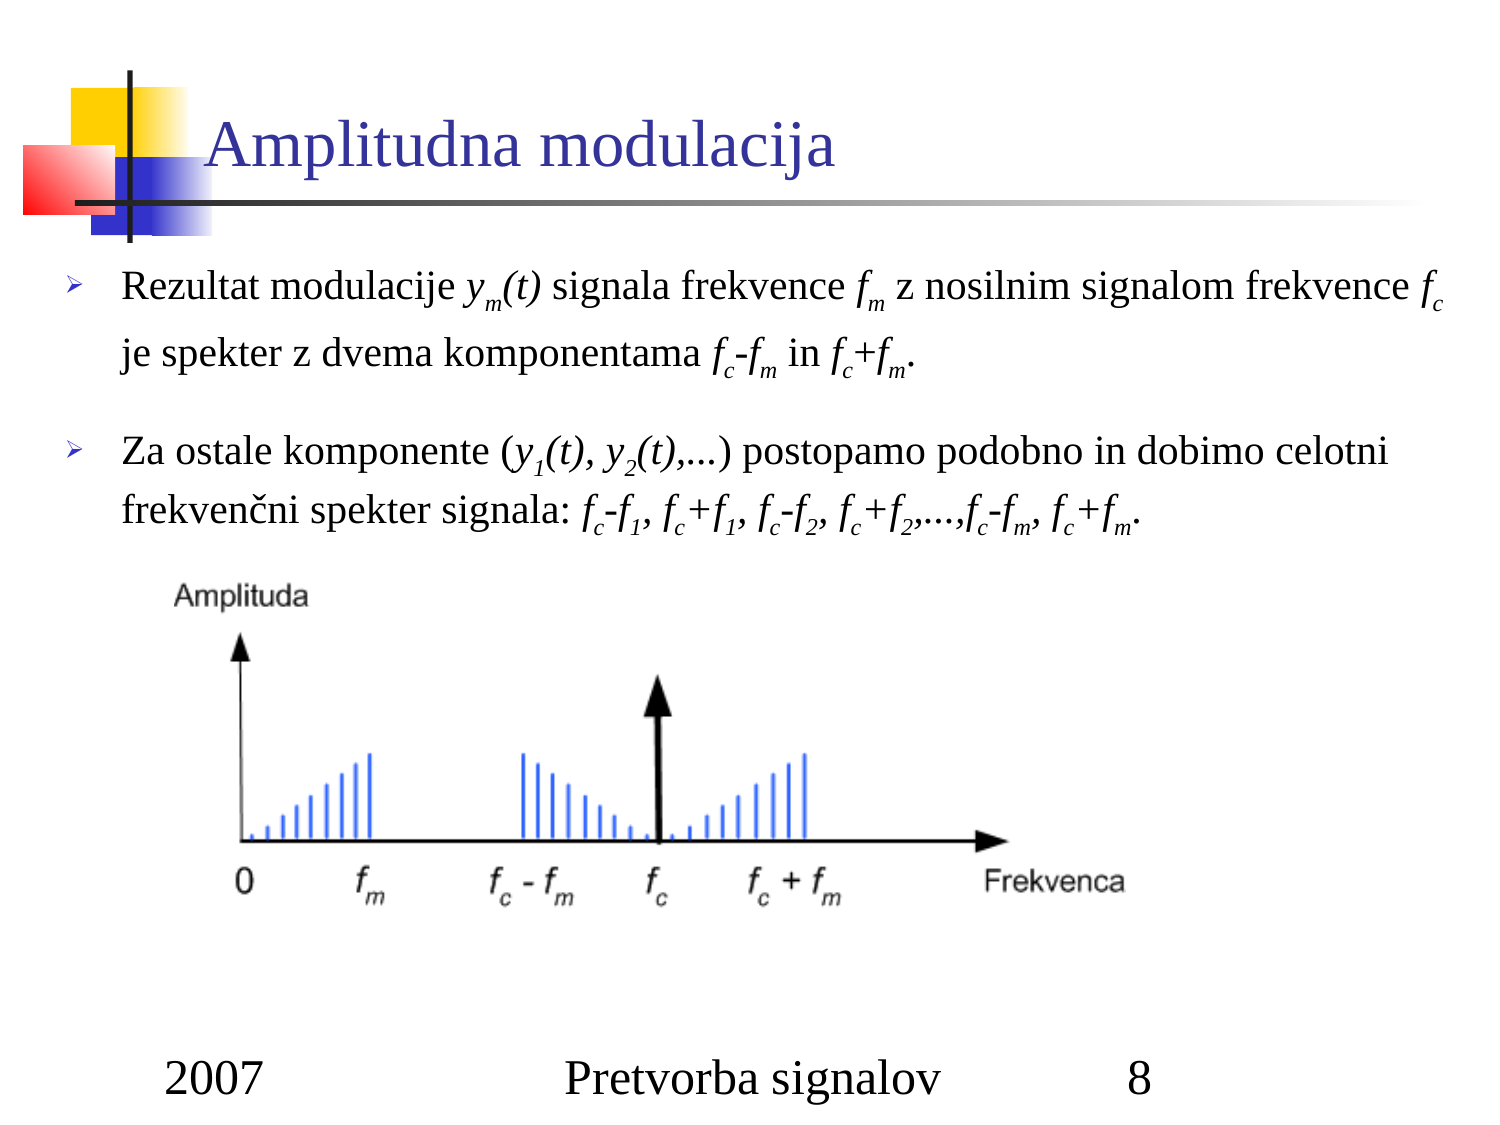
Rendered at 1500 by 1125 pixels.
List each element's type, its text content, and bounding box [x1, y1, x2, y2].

list Rezultat modulacije ym(t) signala frekvence fm z nosilnim signalom frekvence fc je spekter z dvema komponentama fc-fm in fc+fm. Za ostale komponente (y1(t), y2(t),...) postopamo podobno in dobimo celotni frekvenčni spekter signala: fc-f1, fc+f1, fc-f2, fc+f2,...,fc-fm, fc+fm. [50, 249, 1469, 549]
title Amplitudna modulacija [188, 92, 1468, 188]
picture [174, 574, 1126, 913]
